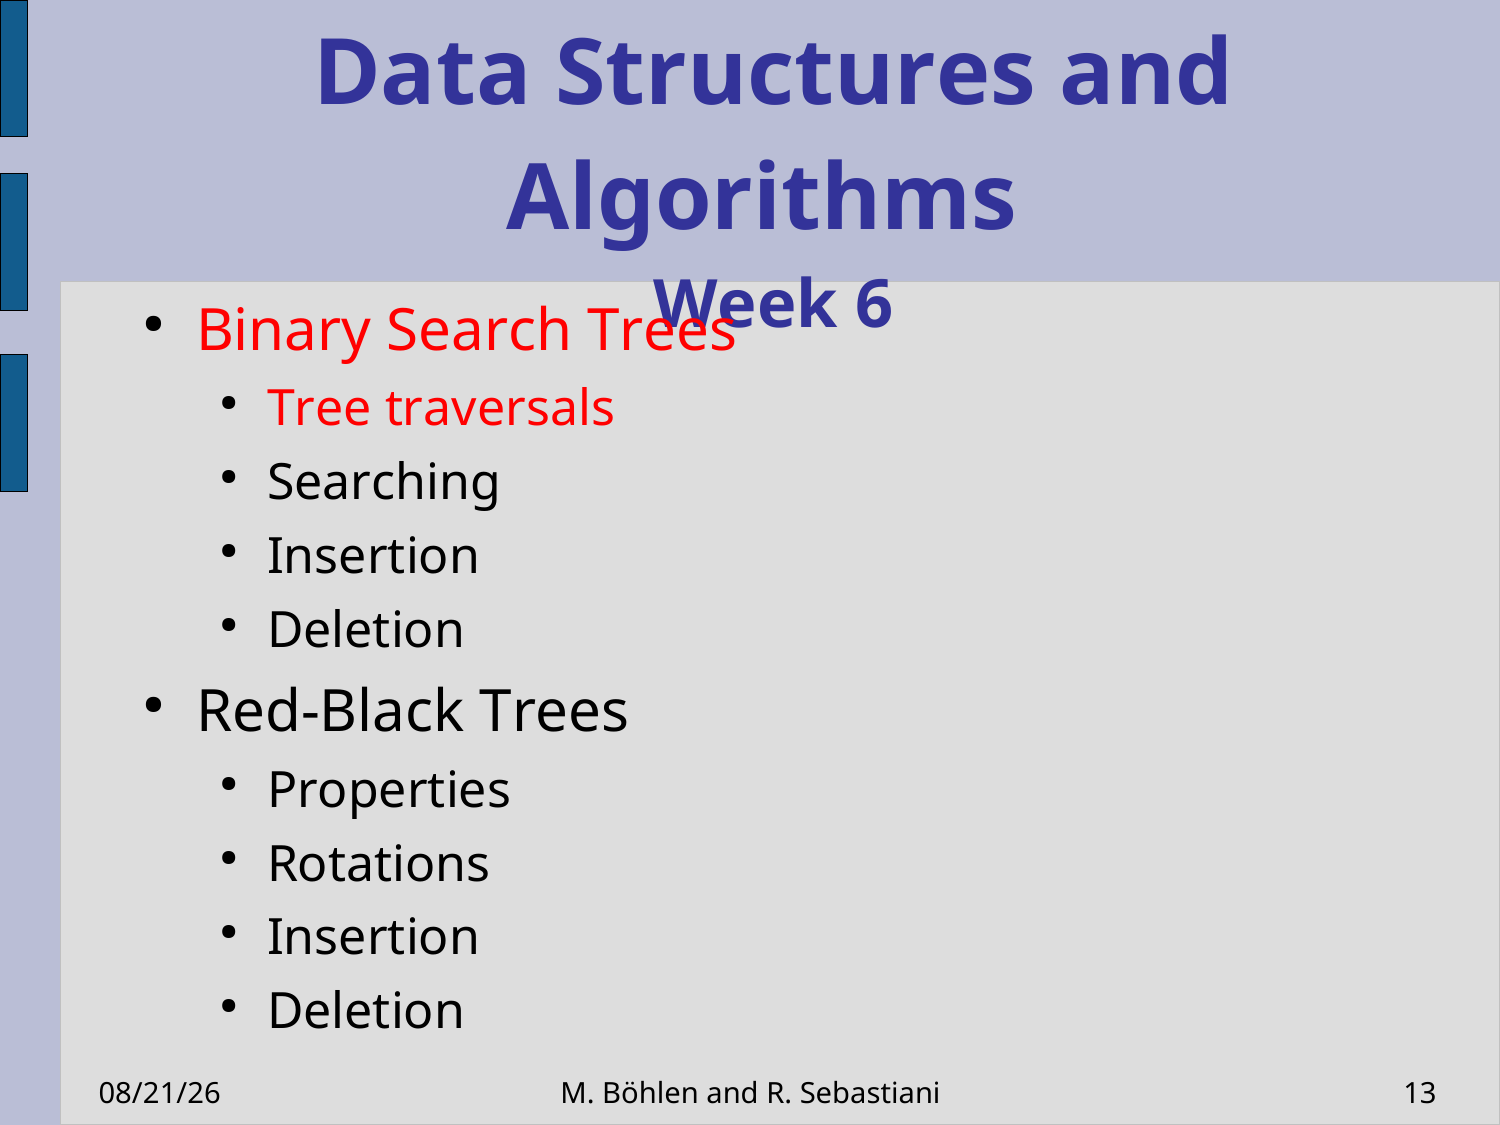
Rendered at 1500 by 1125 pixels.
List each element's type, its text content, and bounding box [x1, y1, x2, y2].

subtitle Binary Search Trees Tree traversals Searching Insertion Deletion Red-Black Trees Properties Rotations Insertion Deletion [110, 305, 1392, 1030]
title Data Structures and Algorithms Week 6 [65, 68, 1482, 285]
